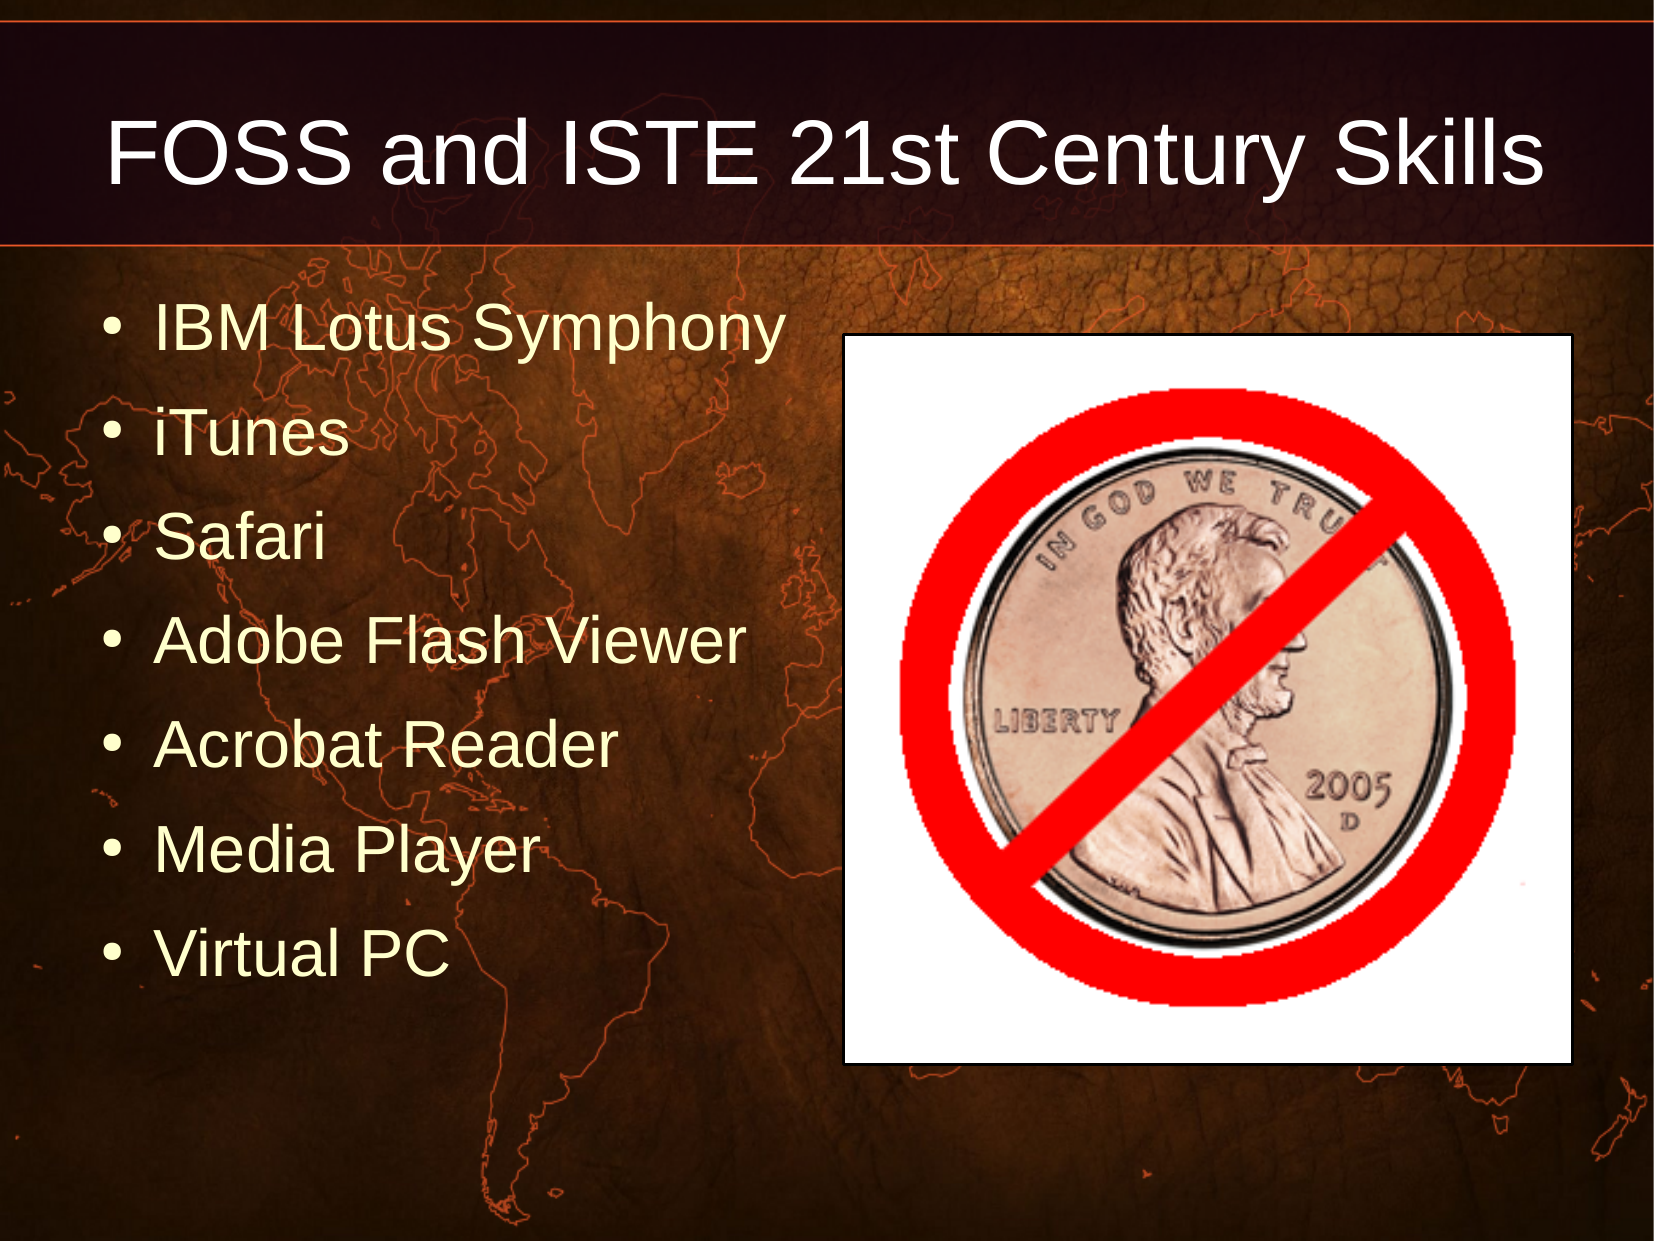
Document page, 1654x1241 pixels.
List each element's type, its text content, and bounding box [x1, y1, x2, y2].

title FOSS and ISTE 21st Century Skills [82, 56, 1571, 250]
list IBM Lotus Symphony iTunes Safari Adobe Flash Viewer Acrobat Reader Media Player Virtual PC [82, 290, 809, 1109]
picture [0, 0, 1654, 1241]
